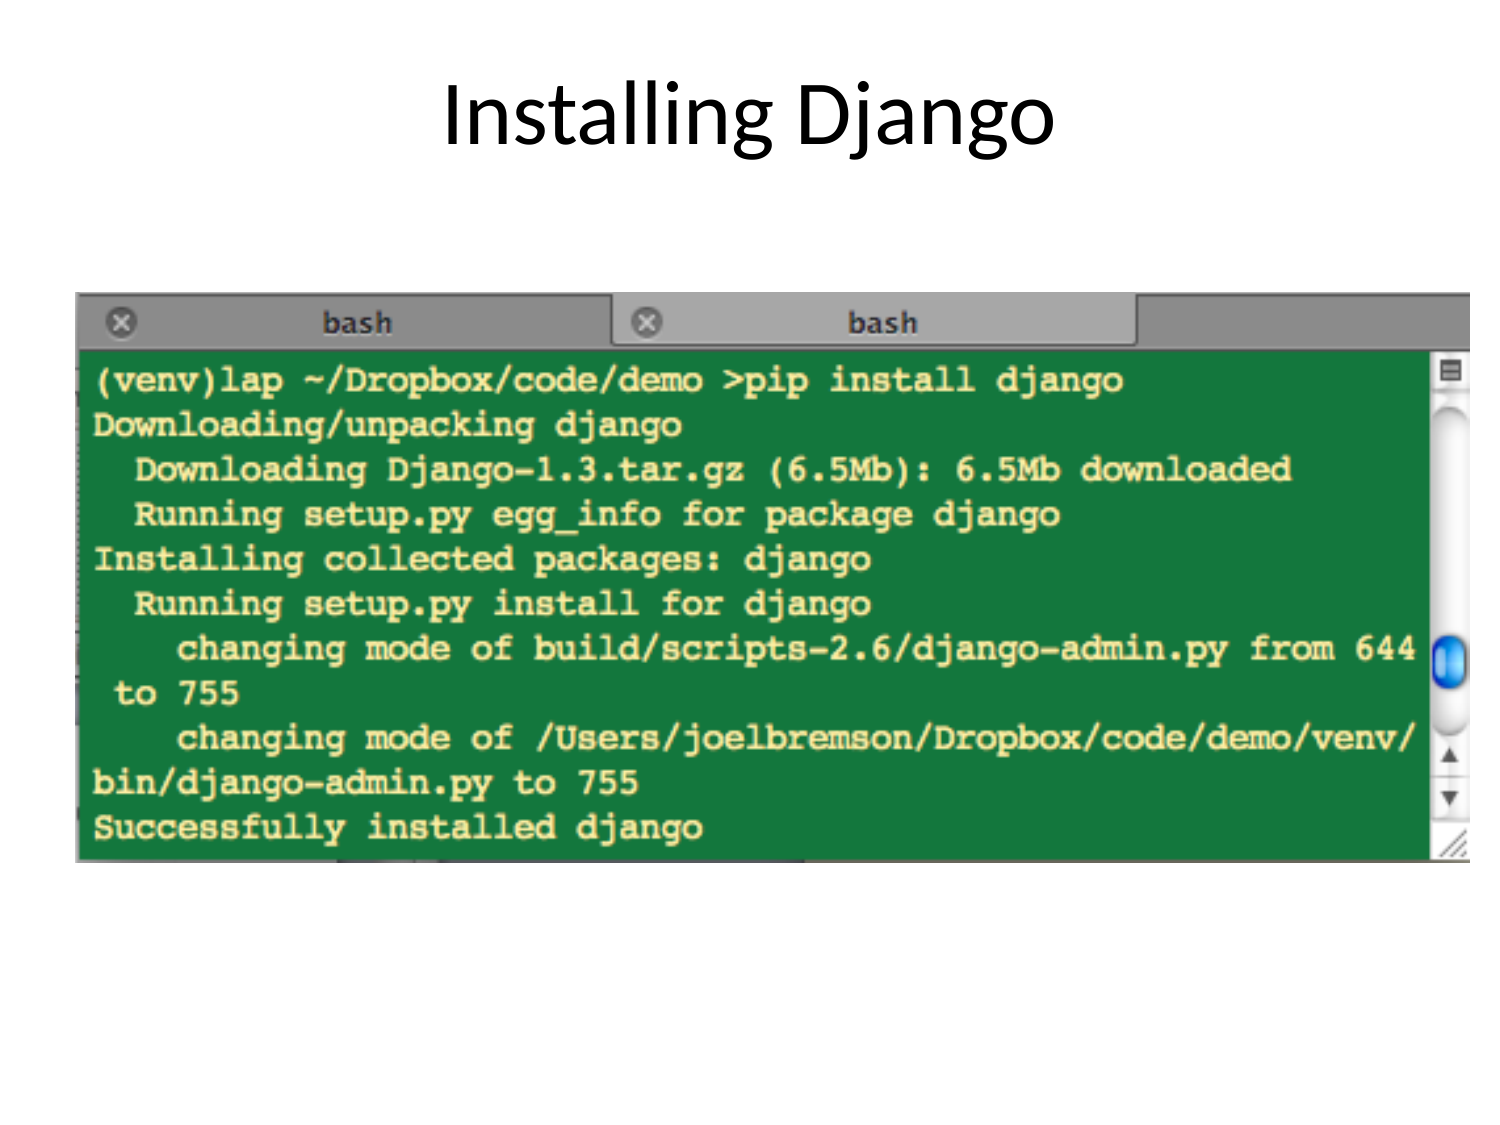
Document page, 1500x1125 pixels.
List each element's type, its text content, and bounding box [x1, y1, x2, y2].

title Installing Django [75, 45, 1425, 233]
picture [75, 292, 1470, 863]
